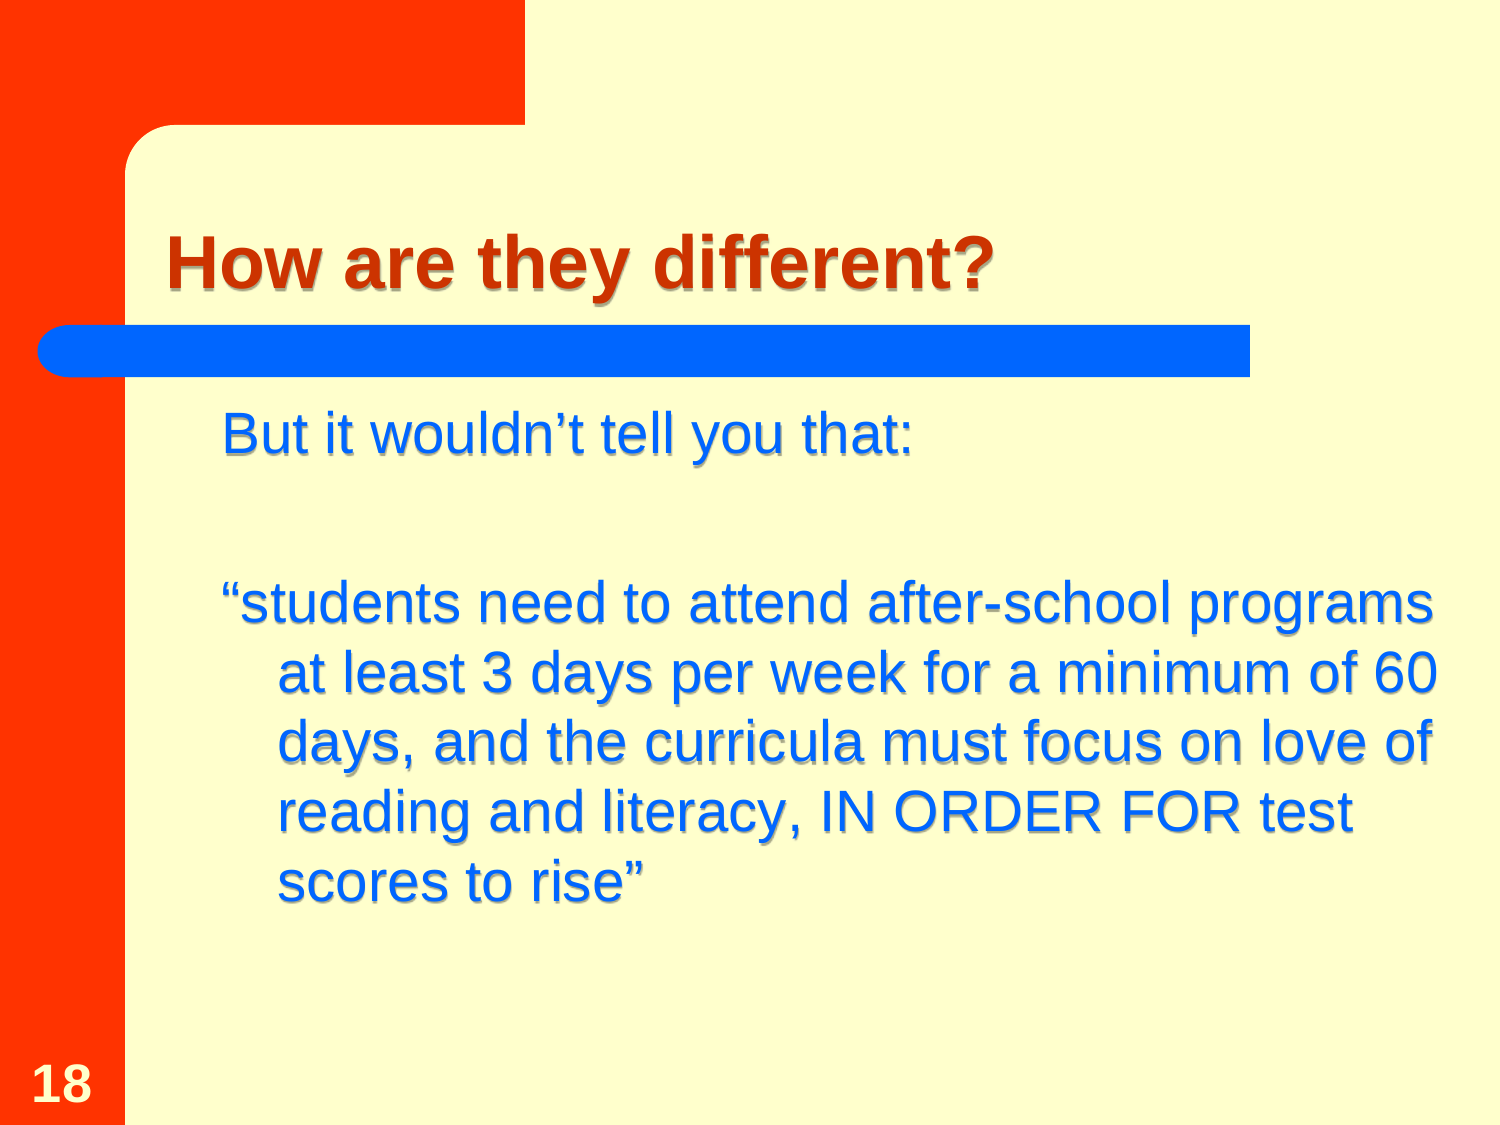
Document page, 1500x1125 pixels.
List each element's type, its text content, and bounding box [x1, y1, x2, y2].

list But it wouldn’t tell you that: “students need to attend after-school programs at least 3 days per week for a minimum of 60 days, and the curricula must focus on love of reading and literacy, IN ORDER FOR test scores to rise” [150, 387, 1463, 1001]
text_box [13, 1040, 111, 1121]
title How are they different? [150, 125, 1463, 313]
